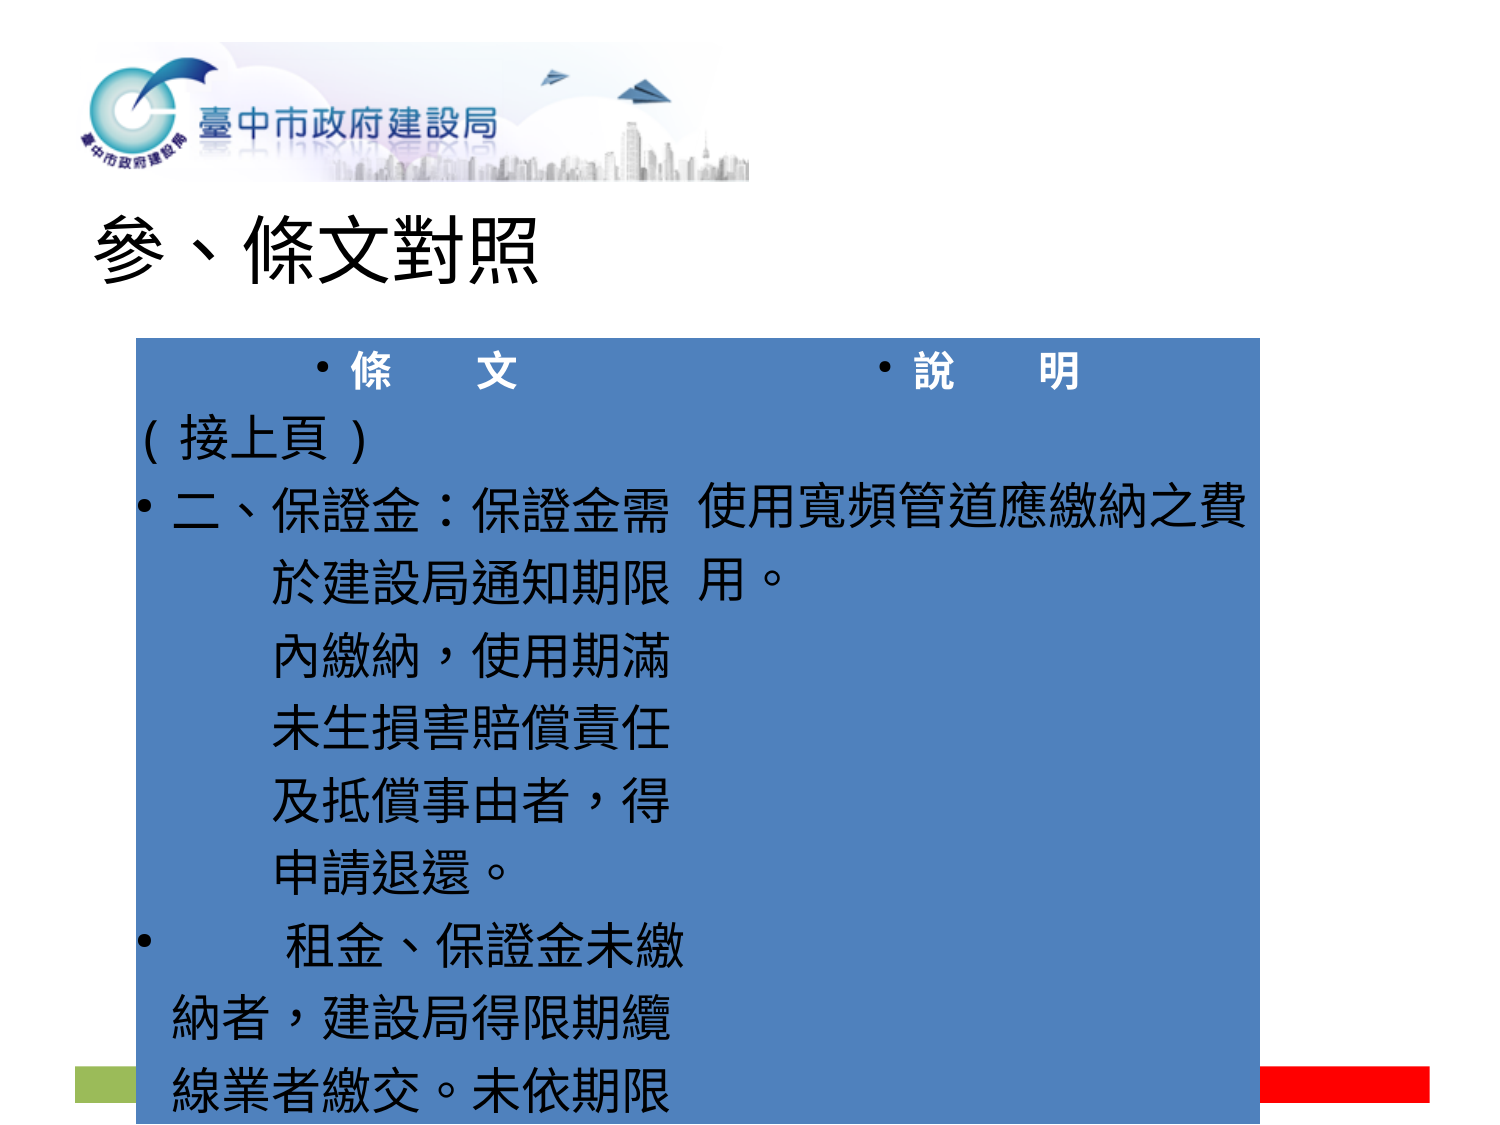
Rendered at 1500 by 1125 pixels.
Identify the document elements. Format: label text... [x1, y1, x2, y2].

table_cell (接上頁) 二、保證金：保證金需 於建設局通知期限 內繳納，使用期滿 未生損害賠償責任 及抵償事由者，得 申請退還。 租金、保證金未繳納者，建設局得限期纜線業者繳交。未依期限 [136, 399, 698, 1124]
table_header 條 文 [136, 338, 698, 399]
text_box [1260, 1053, 1489, 1114]
table_header 說 明 [698, 338, 1260, 399]
table_cell 使用寬頻管道應繳納之費用。 [698, 399, 1260, 1124]
text_box 參、條文對照 [76, 196, 1427, 303]
